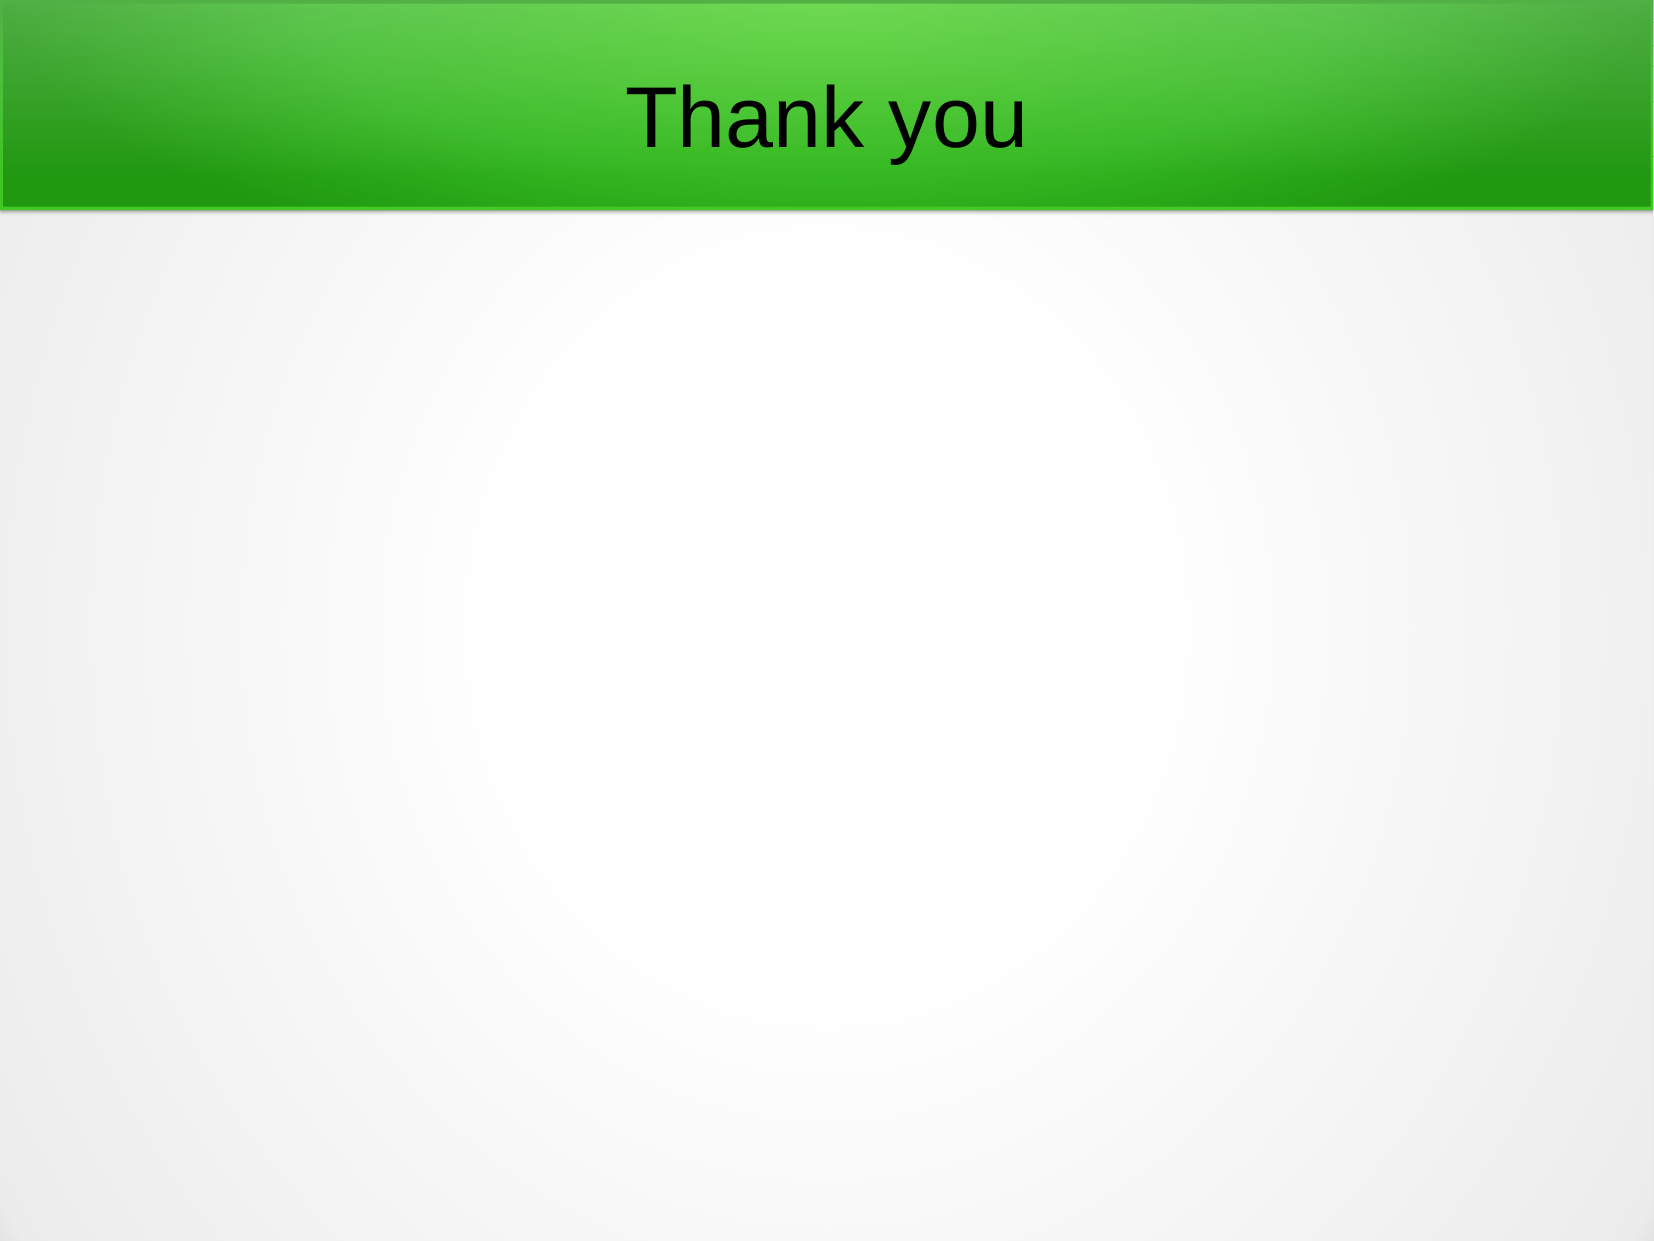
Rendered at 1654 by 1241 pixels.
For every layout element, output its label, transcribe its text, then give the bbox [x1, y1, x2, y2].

title Thank you [82, 47, 1571, 189]
